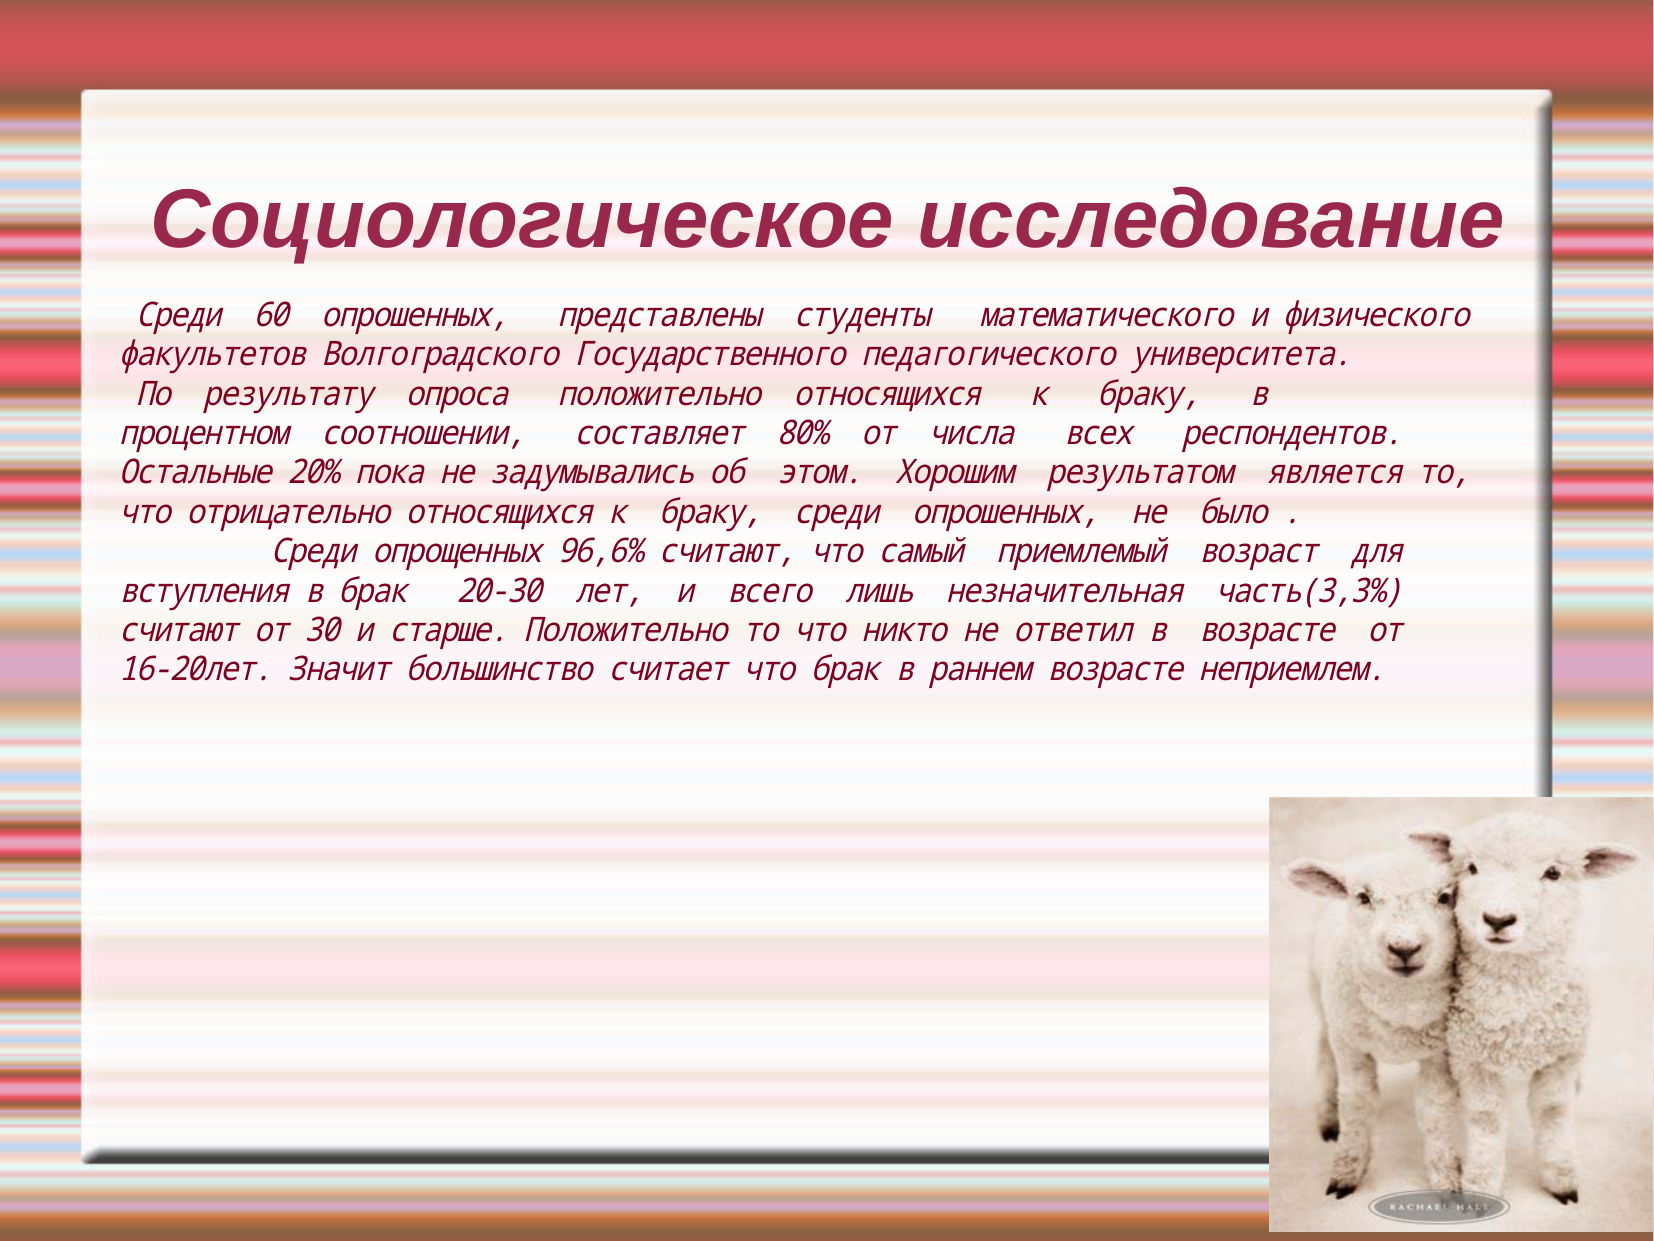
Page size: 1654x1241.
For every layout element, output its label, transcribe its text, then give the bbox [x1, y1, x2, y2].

text_box [88, 265, 1536, 1038]
picture [0, 0, 1654, 1241]
chart [118, 295, 1498, 1152]
title Социологическое исследование [121, 114, 1534, 265]
